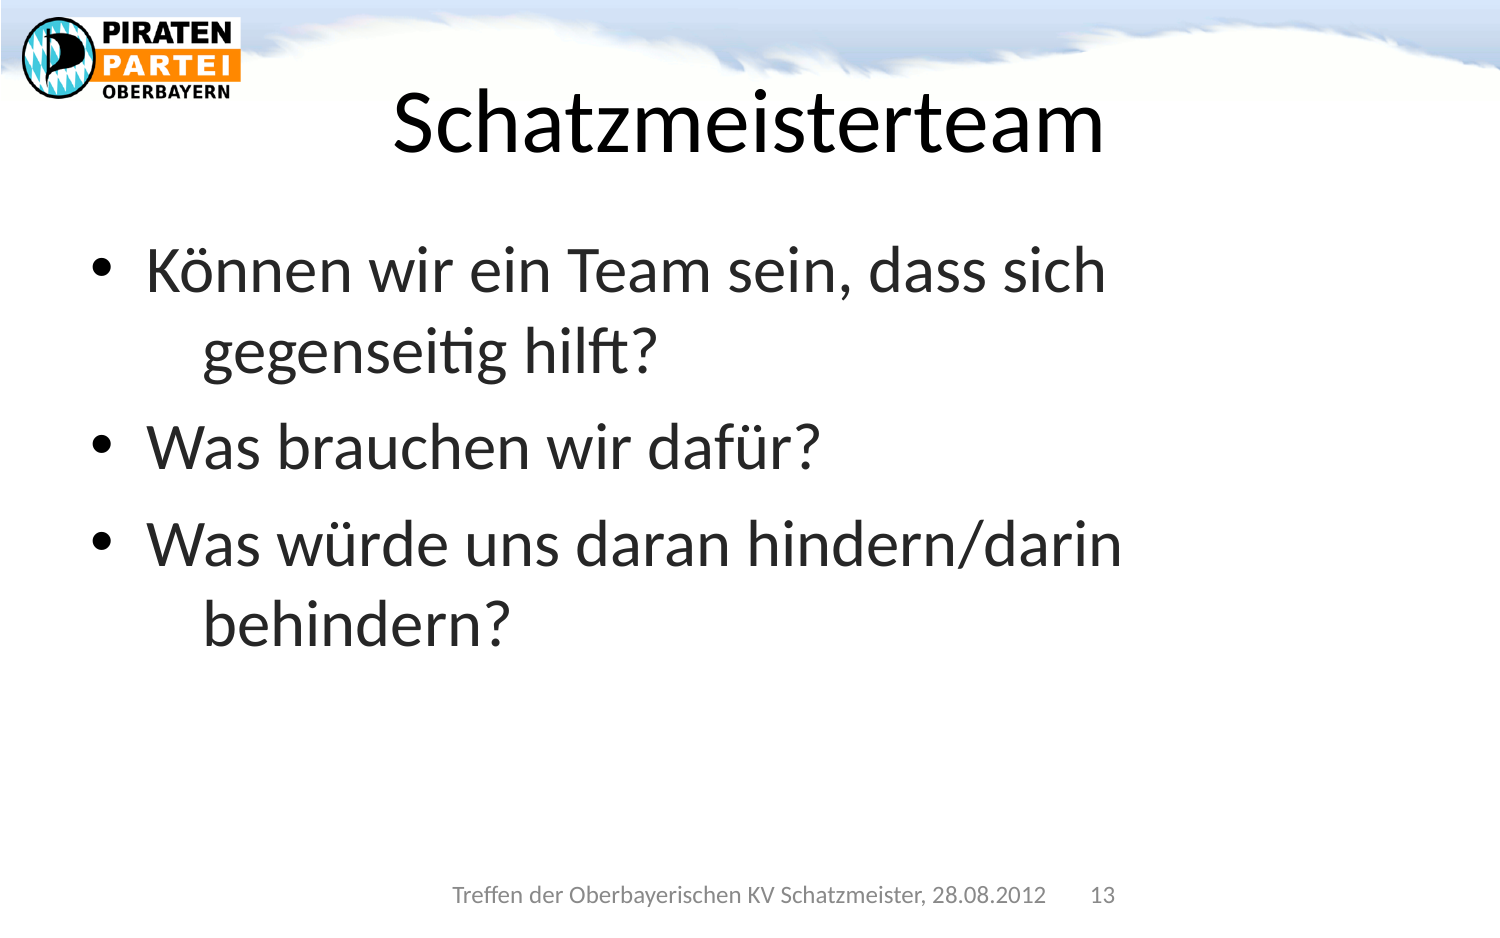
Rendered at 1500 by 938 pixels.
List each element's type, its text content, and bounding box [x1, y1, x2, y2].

text_box [1074, 868, 1426, 919]
text_box Treffen der Oberbayerischen KV Schatzmeister, 28.08.2012 [76, 868, 1074, 919]
title Schatzmeisterteam [75, 37, 1426, 194]
list Können wir ein Team sein, dass sich gegenseitig hilft? Was brauchen wir dafür? Was würde uns daran hindern/darin behindern? [75, 218, 1426, 838]
